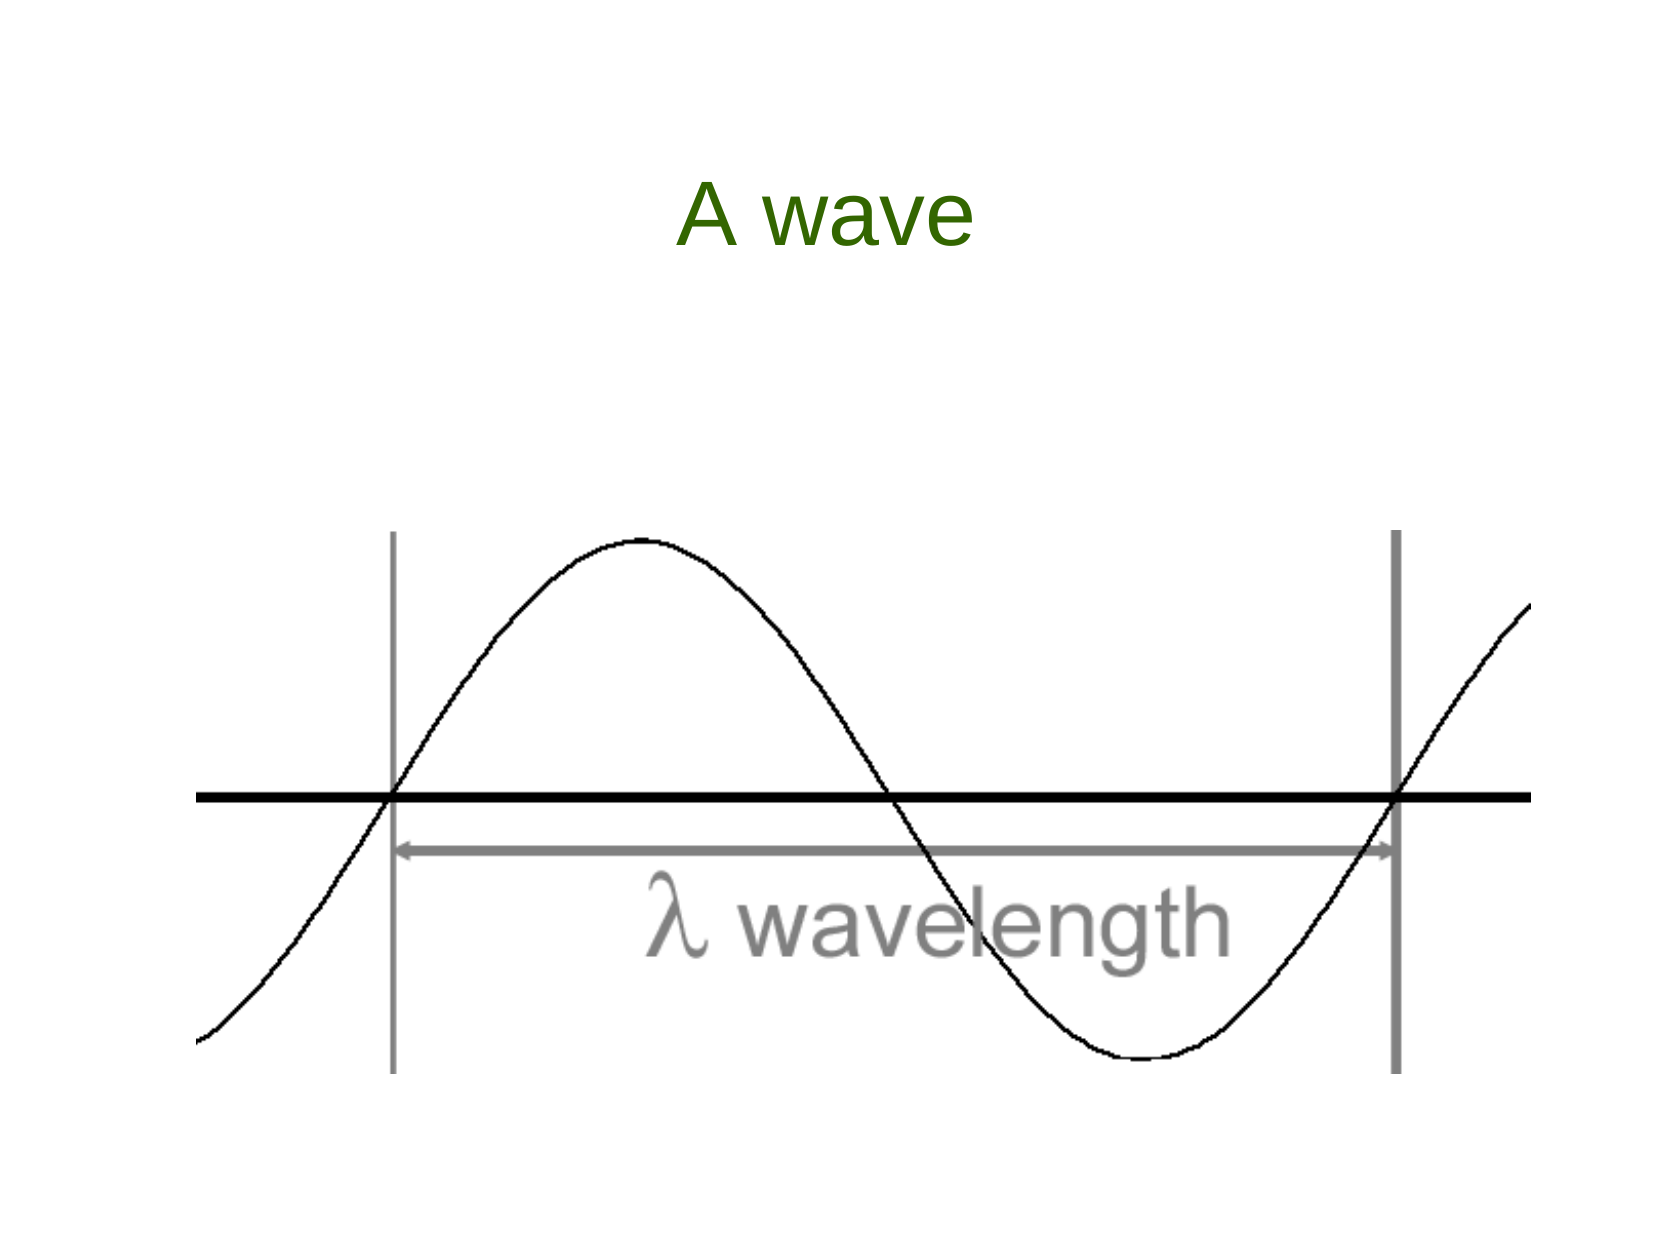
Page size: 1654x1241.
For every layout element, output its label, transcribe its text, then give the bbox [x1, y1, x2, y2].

picture [196, 530, 1531, 1074]
title A wave [123, 110, 1530, 317]
